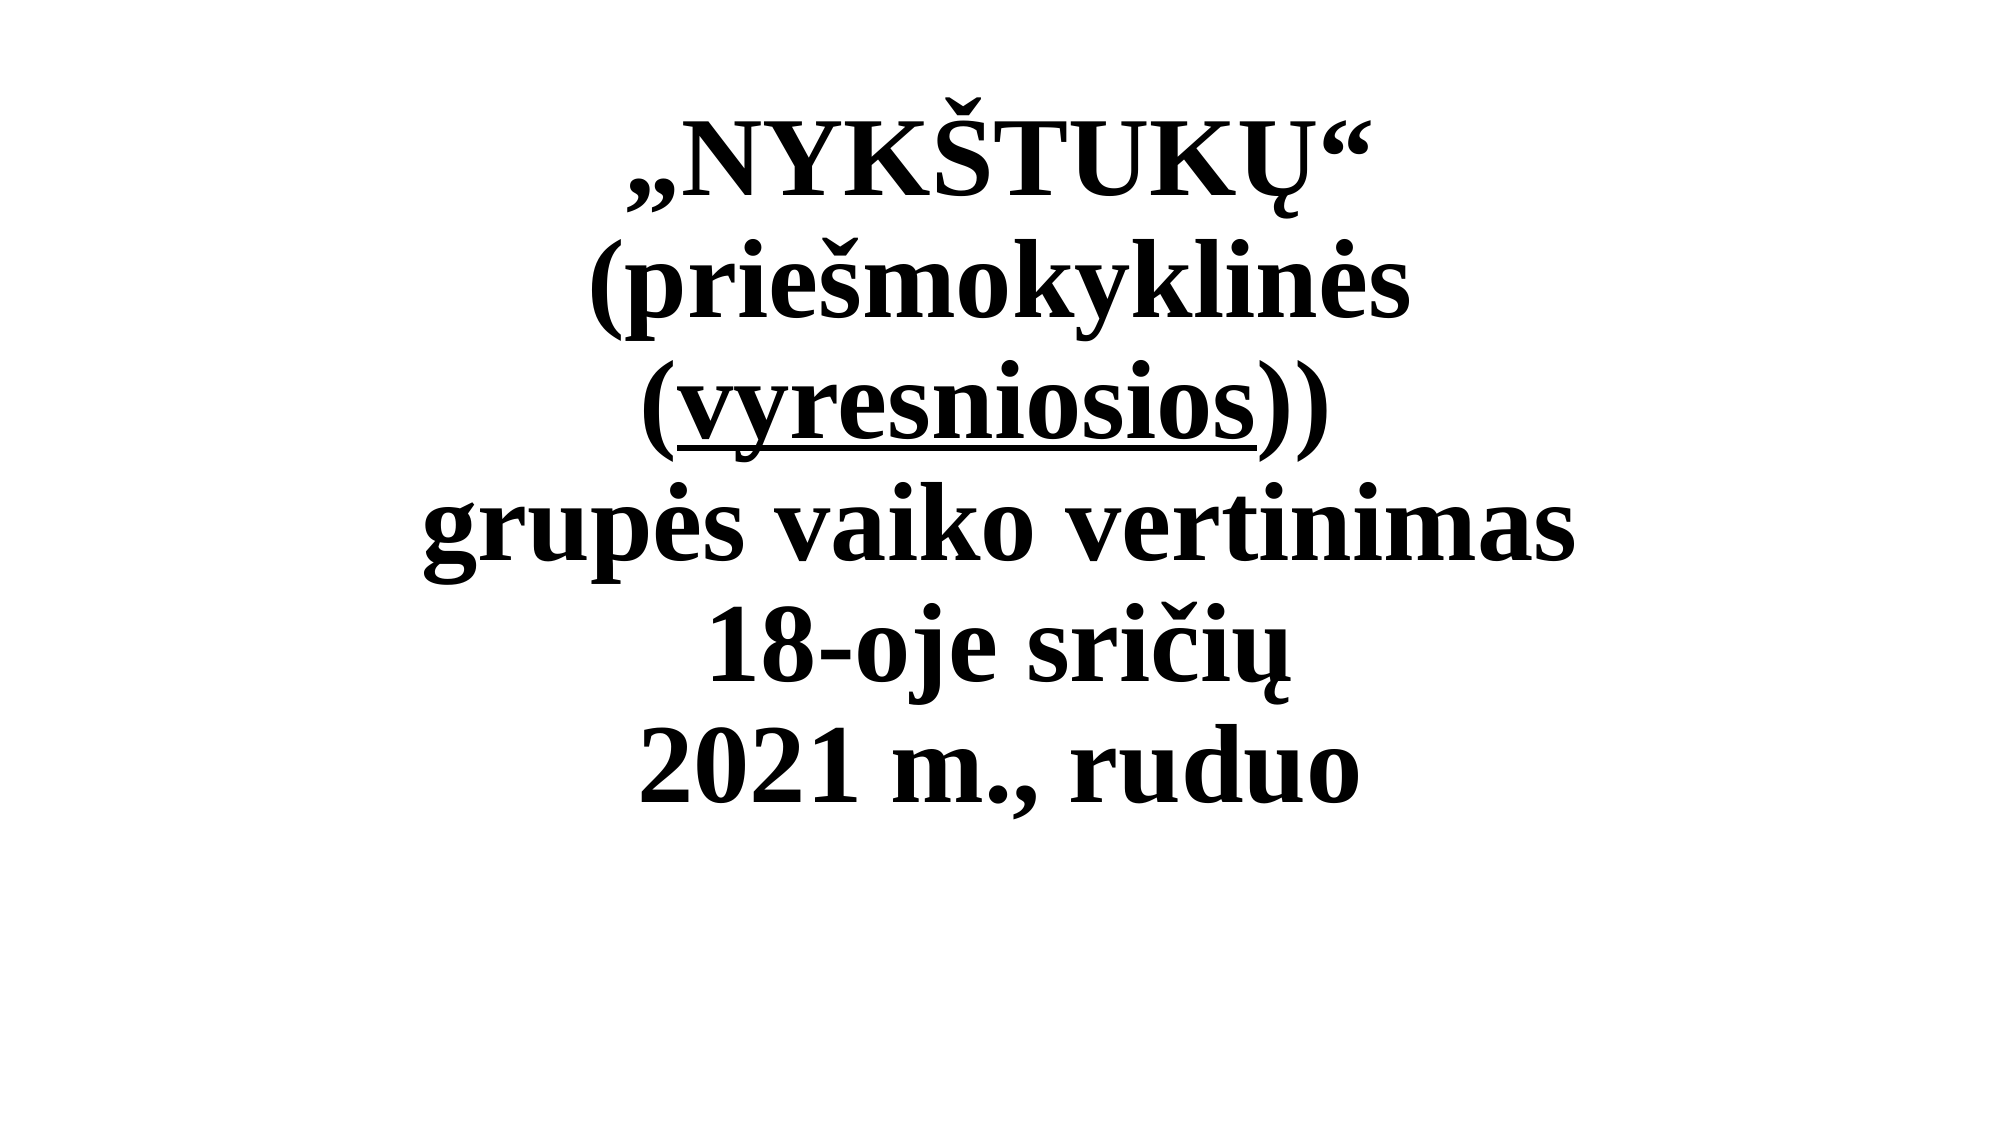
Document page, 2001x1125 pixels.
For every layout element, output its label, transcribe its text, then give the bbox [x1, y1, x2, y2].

title „NYKŠTUKŲ“ (priešmokyklinės (vyresniosios)) grupės vaiko vertinimas 18-oje sričių 2021 m., ruduo [249, 63, 1750, 835]
